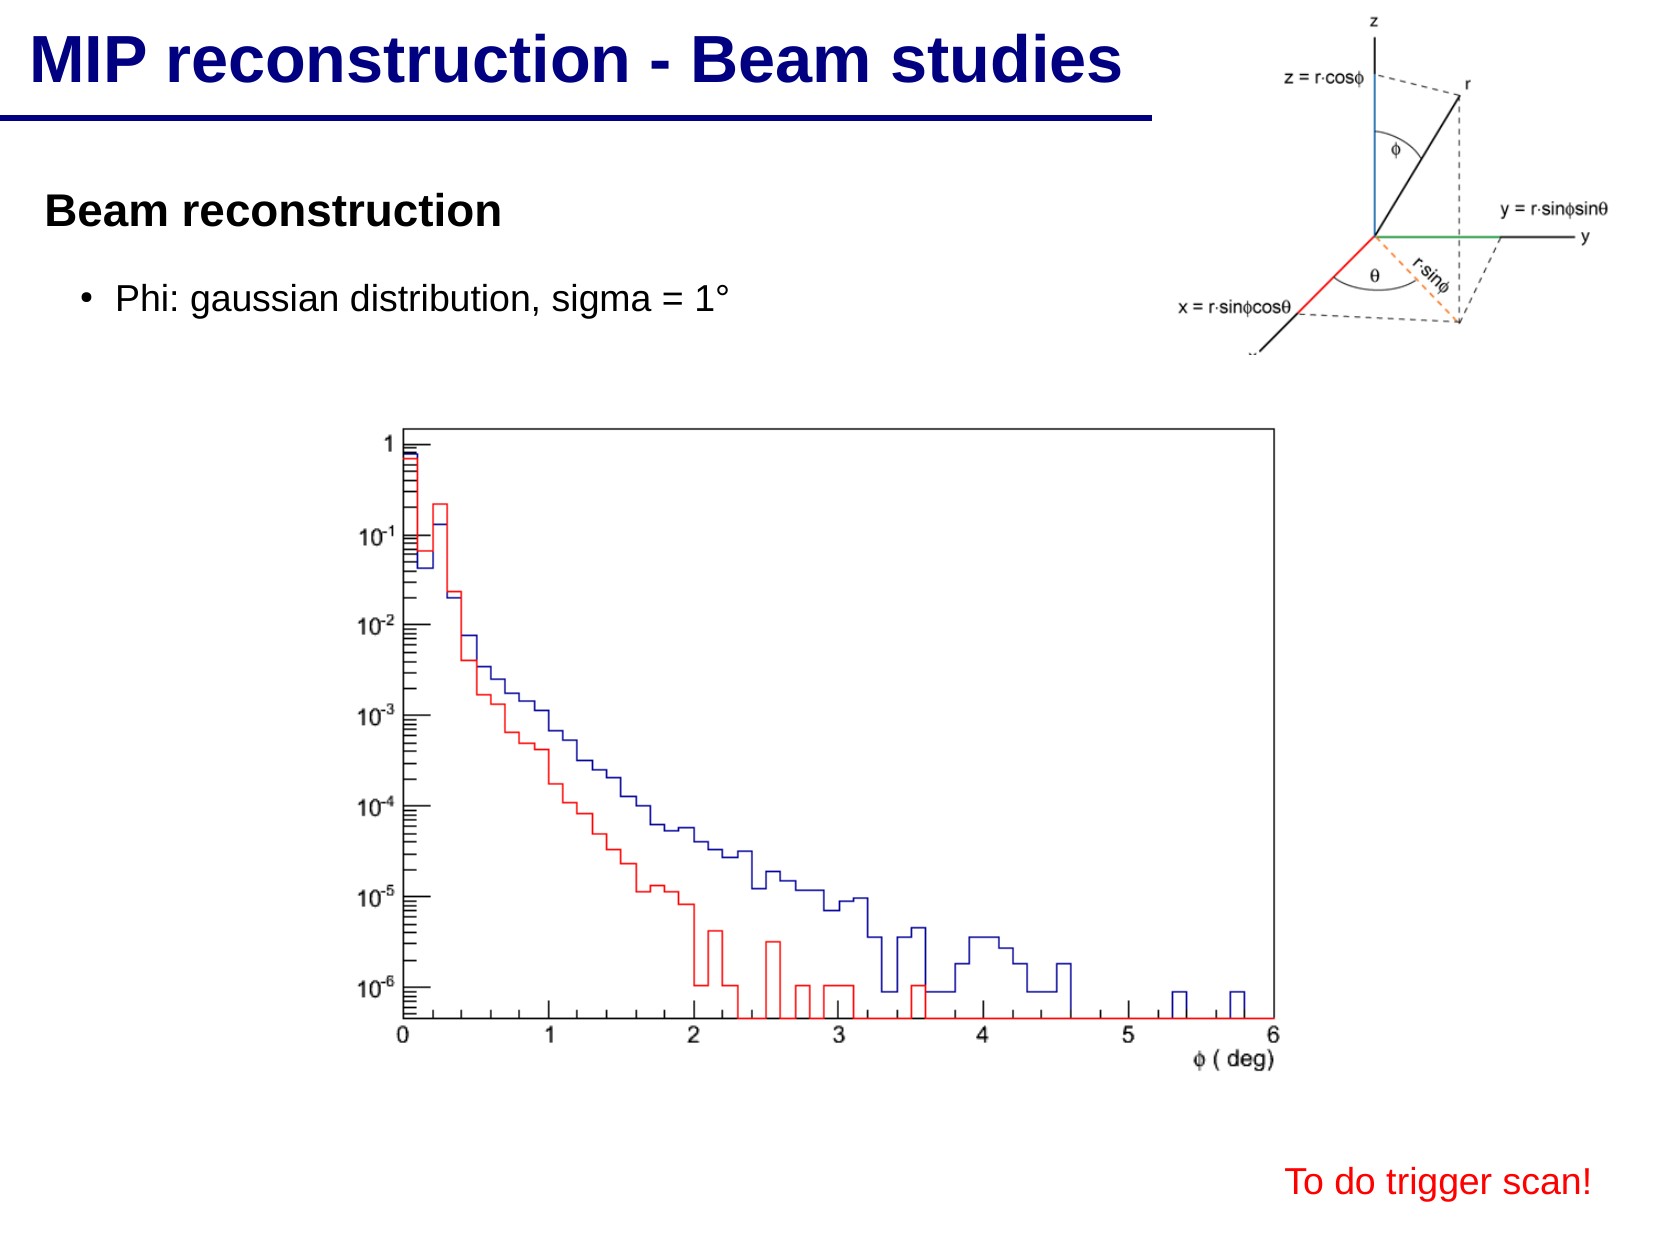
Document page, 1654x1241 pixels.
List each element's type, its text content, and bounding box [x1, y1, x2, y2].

title MIP reconstruction - Beam studies [29, 0, 1625, 119]
picture [295, 355, 1383, 1093]
text_box To do trigger scan! [1269, 1153, 1625, 1211]
picture [1172, 11, 1613, 177]
text_box Beam reconstruction Phi: gaussian distribution, sigma = 1° [29, 177, 1625, 1084]
